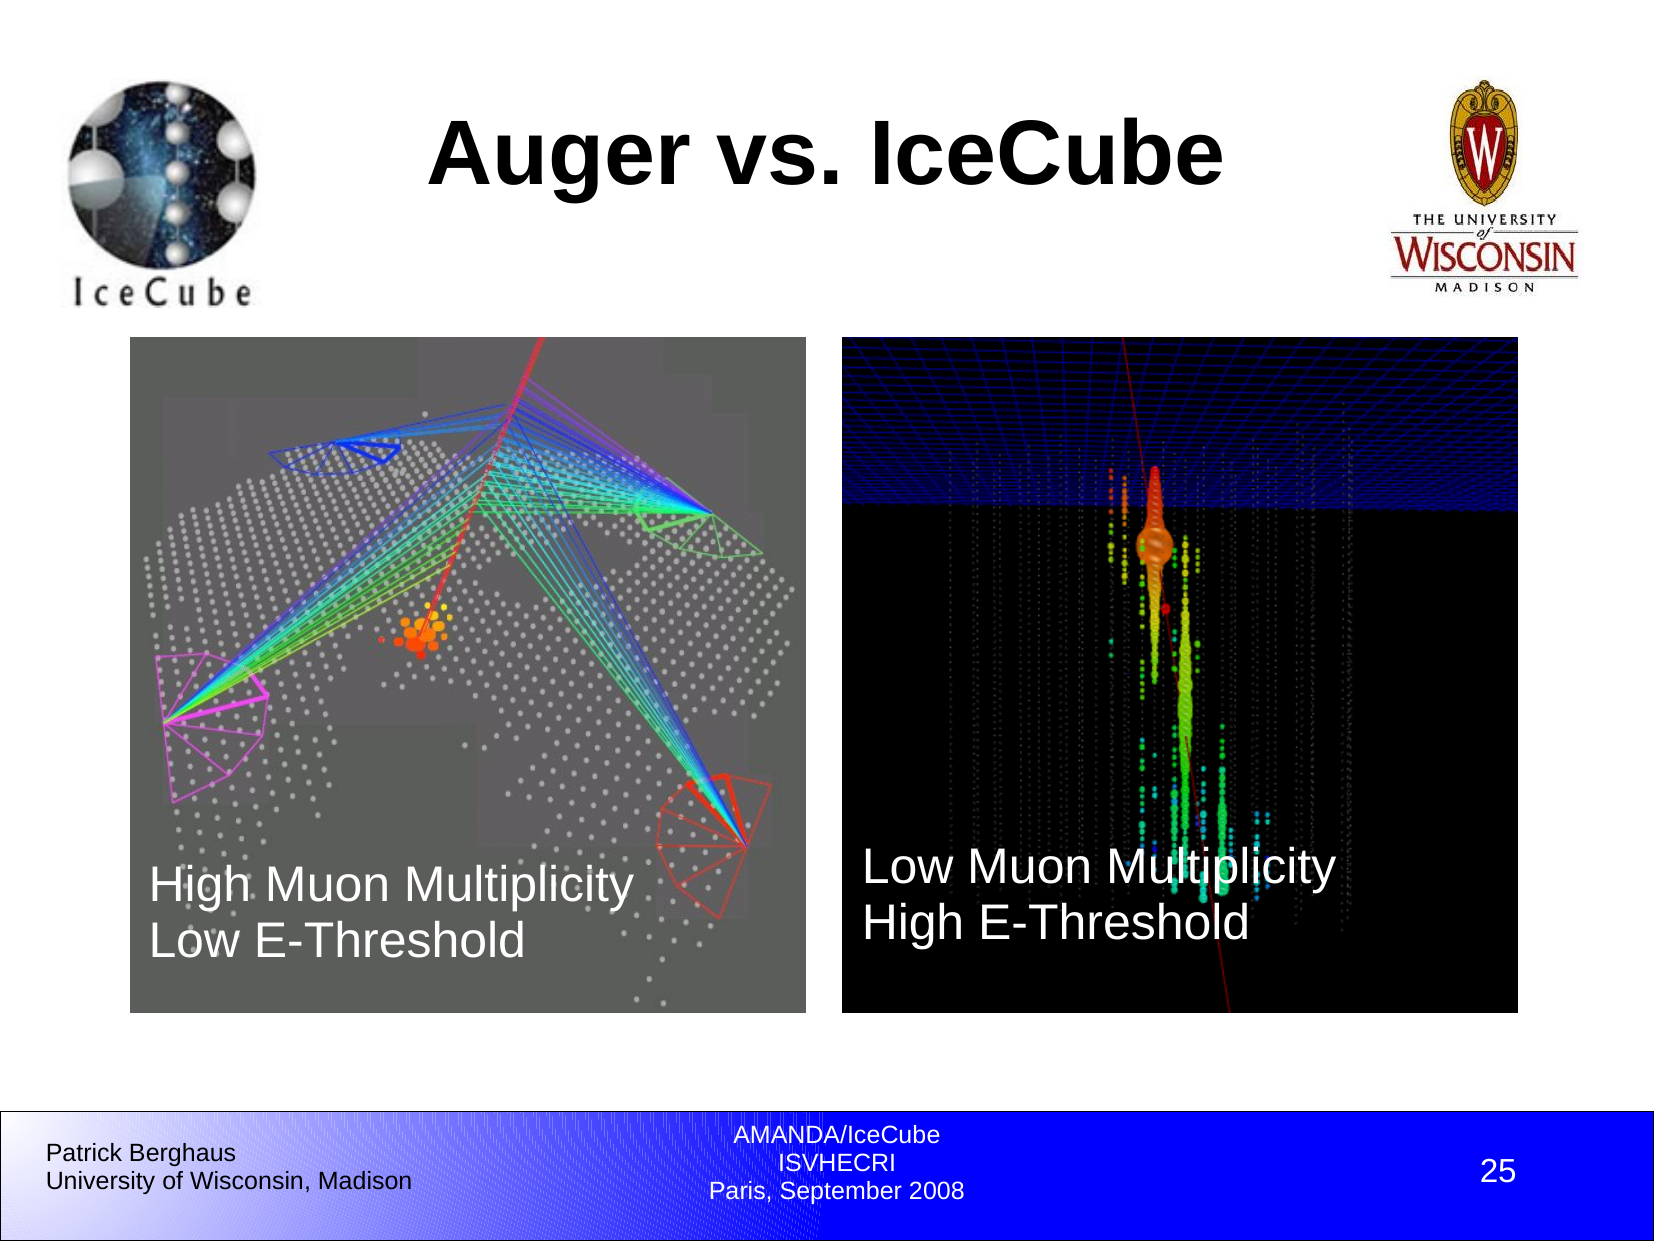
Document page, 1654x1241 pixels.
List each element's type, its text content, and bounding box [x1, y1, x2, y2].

picture [130, 337, 806, 1013]
picture [1381, 76, 1585, 310]
picture [842, 337, 1518, 1013]
title Auger vs. IceCube [82, 49, 1571, 257]
text_box Low Muon Multiplicity High E-Threshold [847, 774, 1366, 1013]
text_box High Muon Multiplicity Low E-Threshold [133, 848, 664, 1012]
picture [60, 78, 263, 308]
